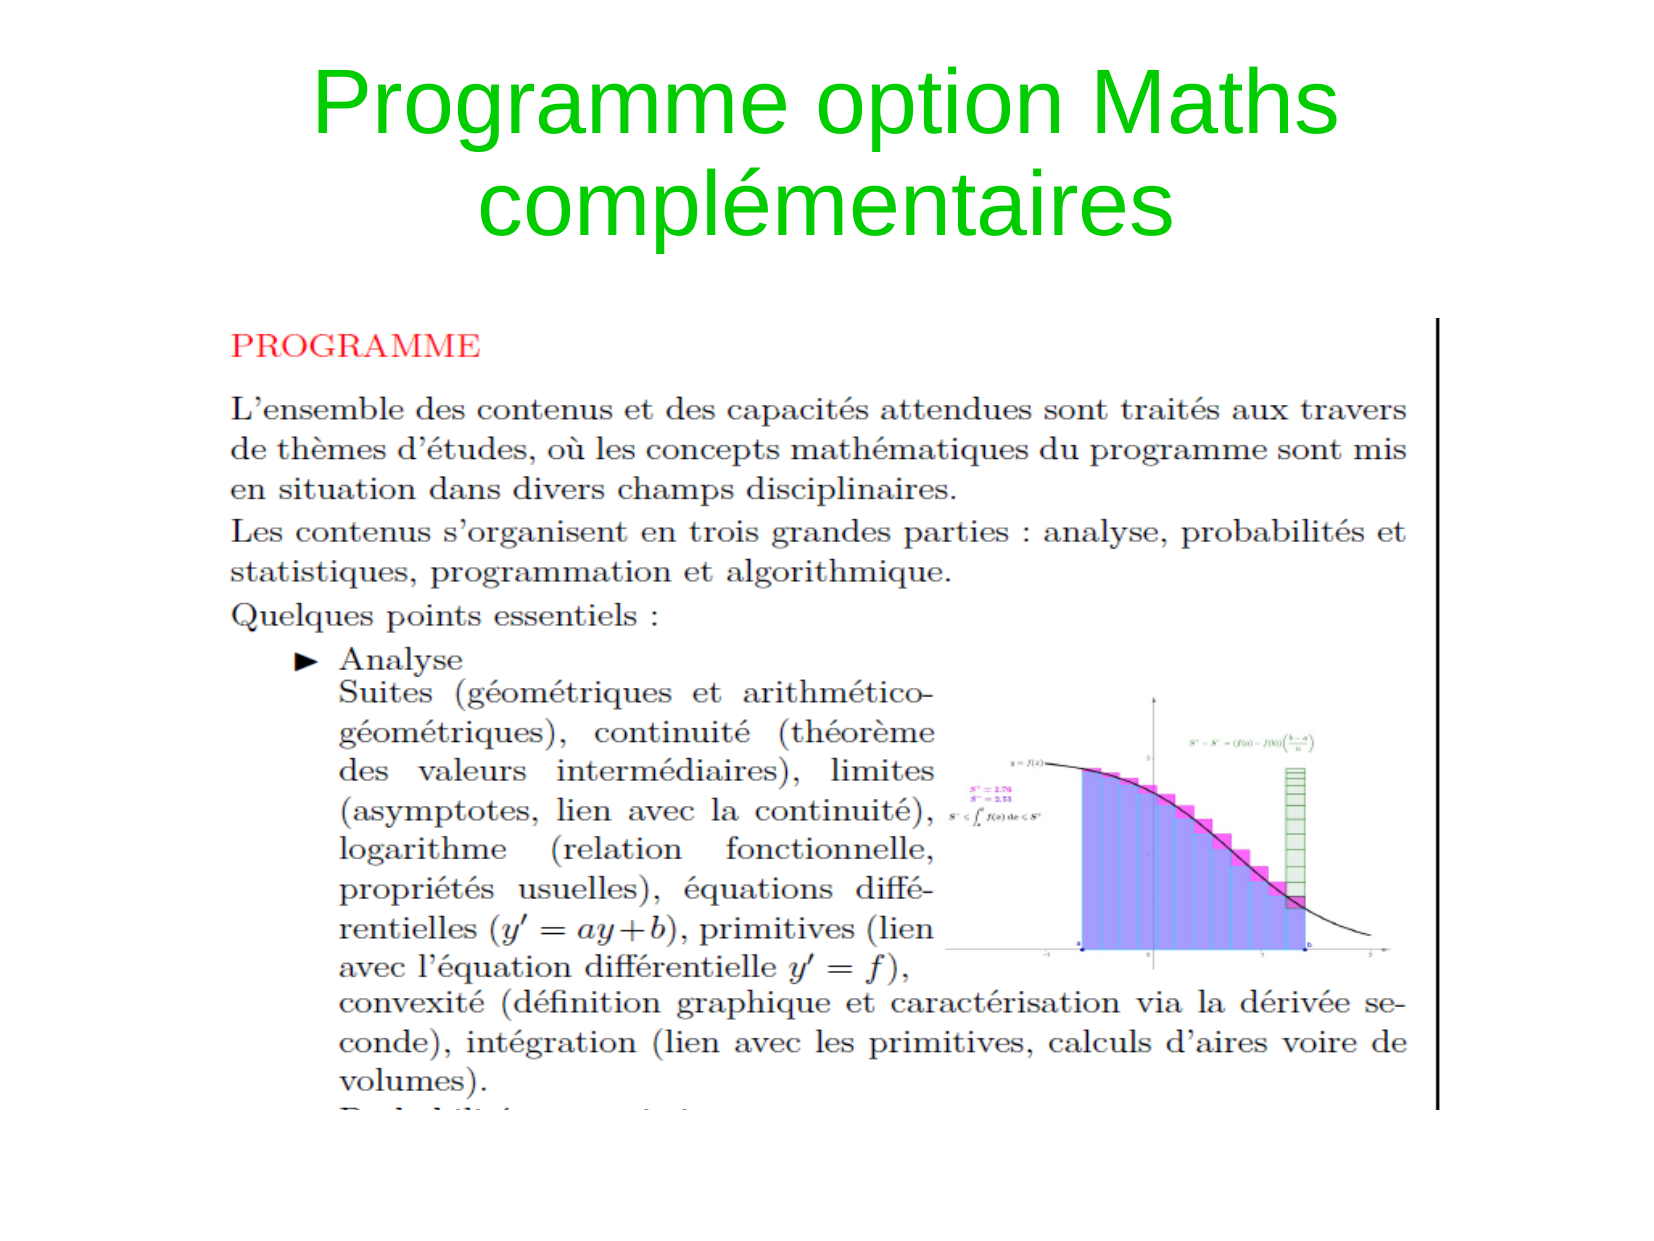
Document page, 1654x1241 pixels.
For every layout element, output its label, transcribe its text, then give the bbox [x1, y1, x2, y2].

title Programme option Maths complémentaires [82, 49, 1571, 257]
picture [188, 318, 1453, 1110]
